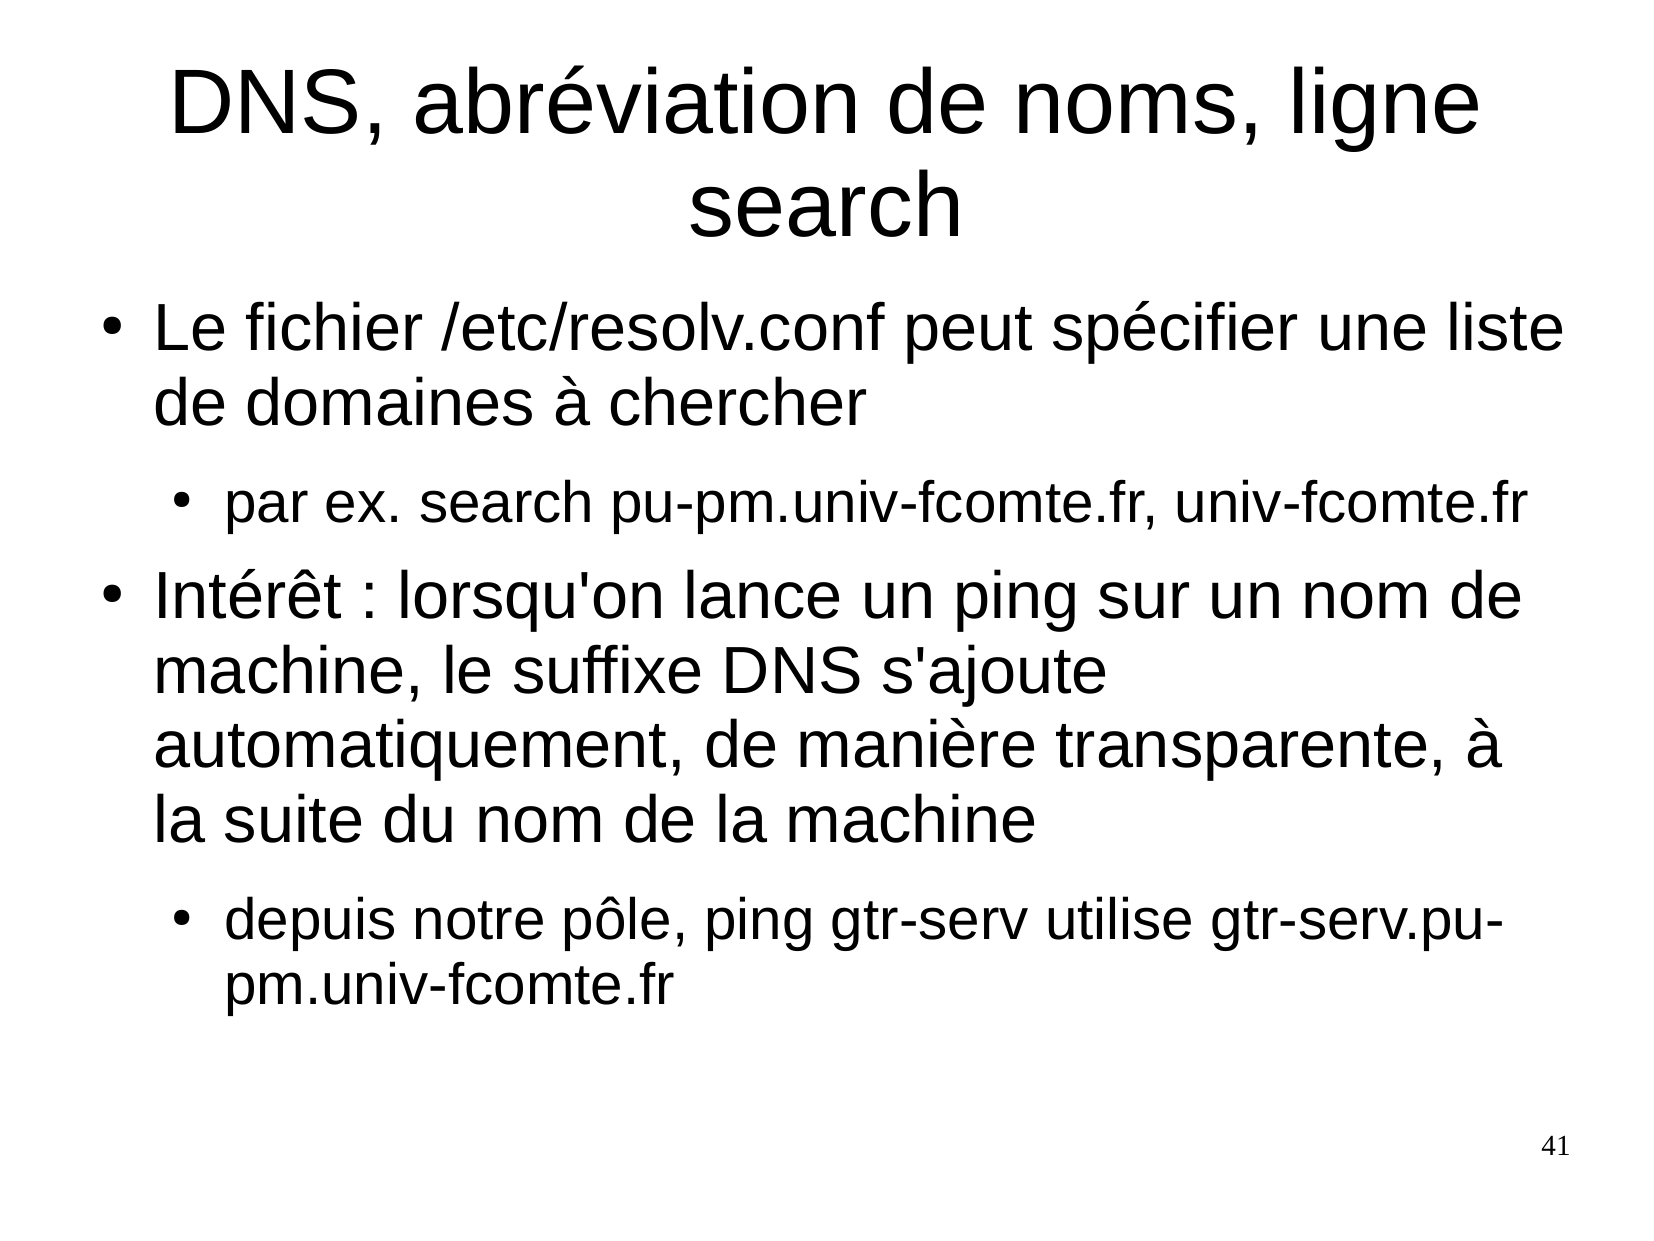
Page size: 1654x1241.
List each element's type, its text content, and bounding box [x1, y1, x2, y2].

list Le fichier /etc/resolv.conf peut spécifier une liste de domaines à chercher par ex. search pu-pm.univ-fcomte.fr, univ-fcomte.fr Intérêt : lorsqu'on lance un ping sur un nom de machine, le suffixe DNS s'ajoute automatiquement, de manière transparente, à la suite du nom de la machine depuis notre pôle, ping gtr-serv utilise gtr-serv.pu-pm.univ-fcomte.fr [82, 290, 1571, 1094]
title DNS, abréviation de noms, ligne search [82, 50, 1571, 256]
